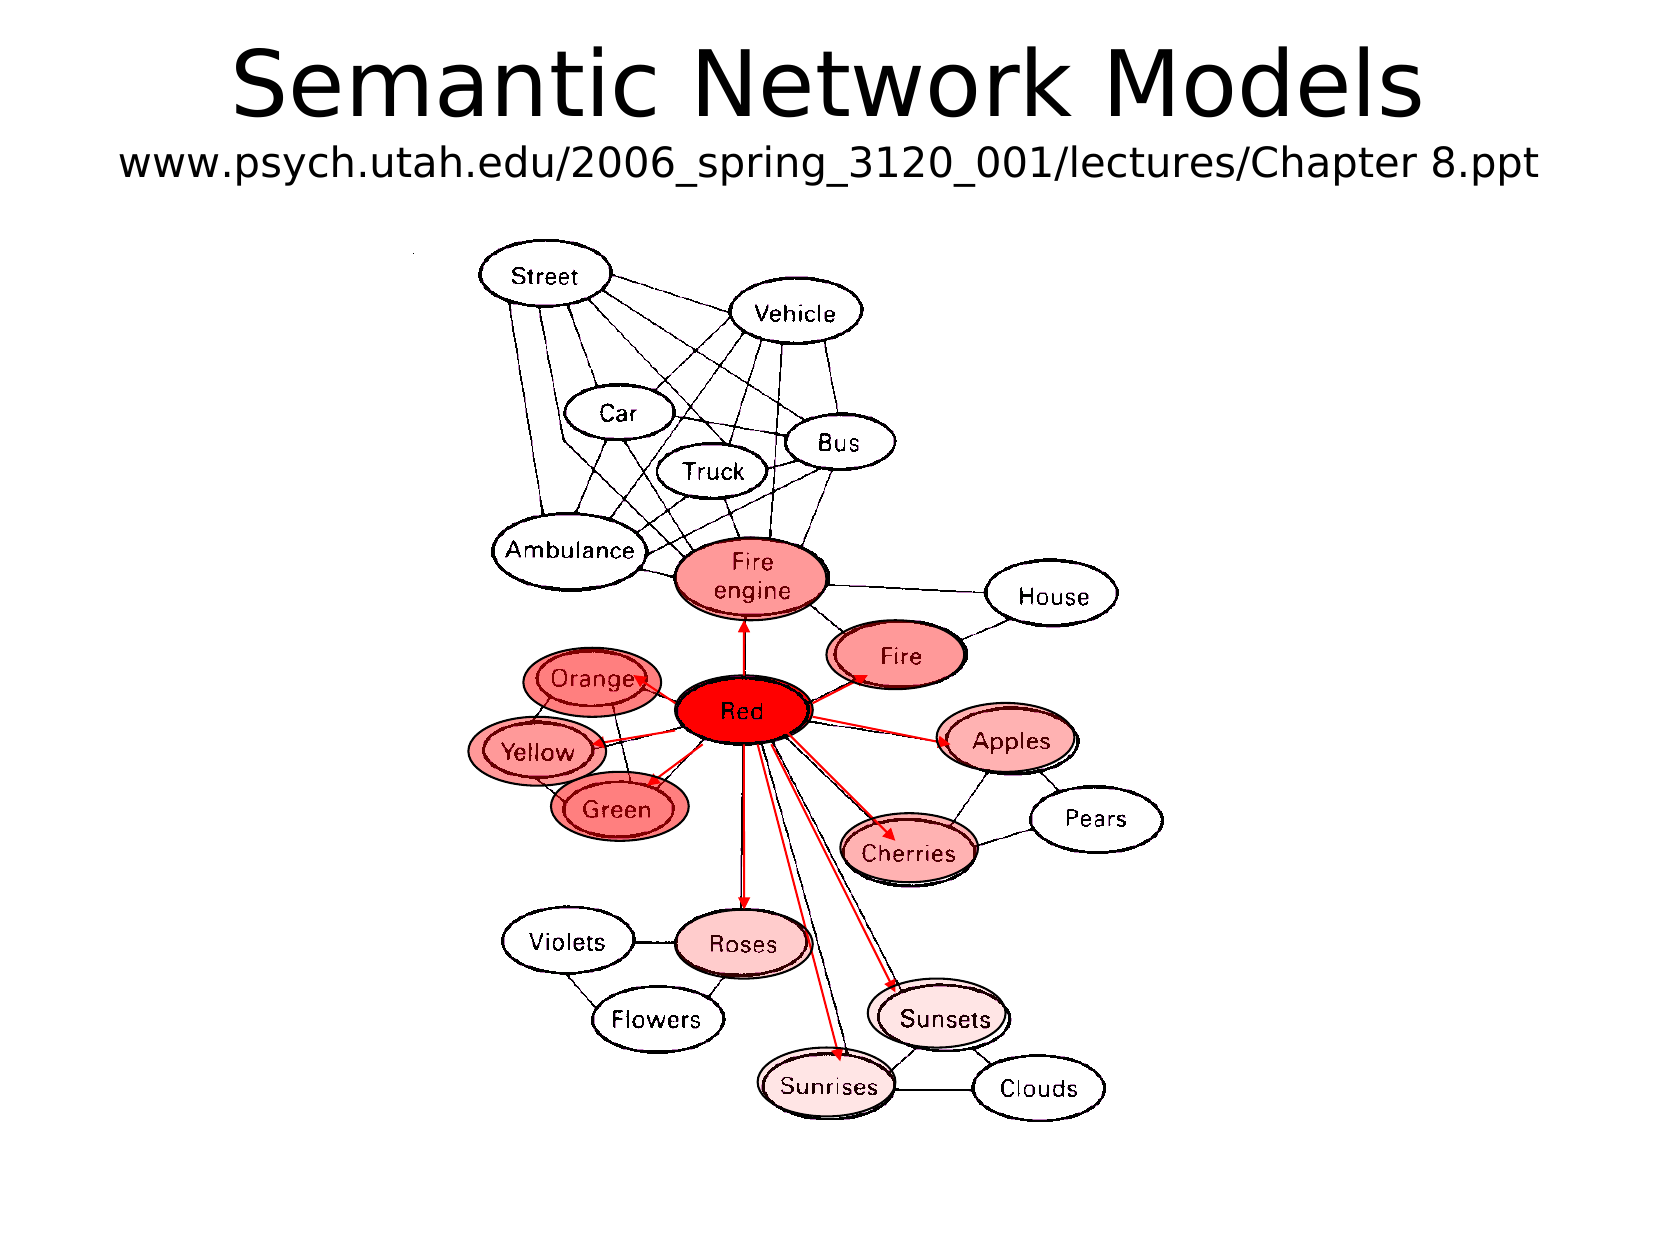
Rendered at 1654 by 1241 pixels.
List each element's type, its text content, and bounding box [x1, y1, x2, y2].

text_box [840, 813, 979, 883]
text_box [936, 702, 1075, 772]
text_box [757, 1047, 896, 1117]
text_box [523, 647, 662, 717]
text_box [674, 537, 827, 621]
title Semantic Network Models www.psych.utah.edu/2006_spring_3120_001/lectures/Chapter 8.ppt [41, 24, 1617, 195]
picture [289, 206, 1366, 1155]
text_box [468, 716, 689, 841]
text_box [867, 978, 1006, 1048]
text_box [826, 620, 965, 690]
text_box [675, 909, 813, 979]
